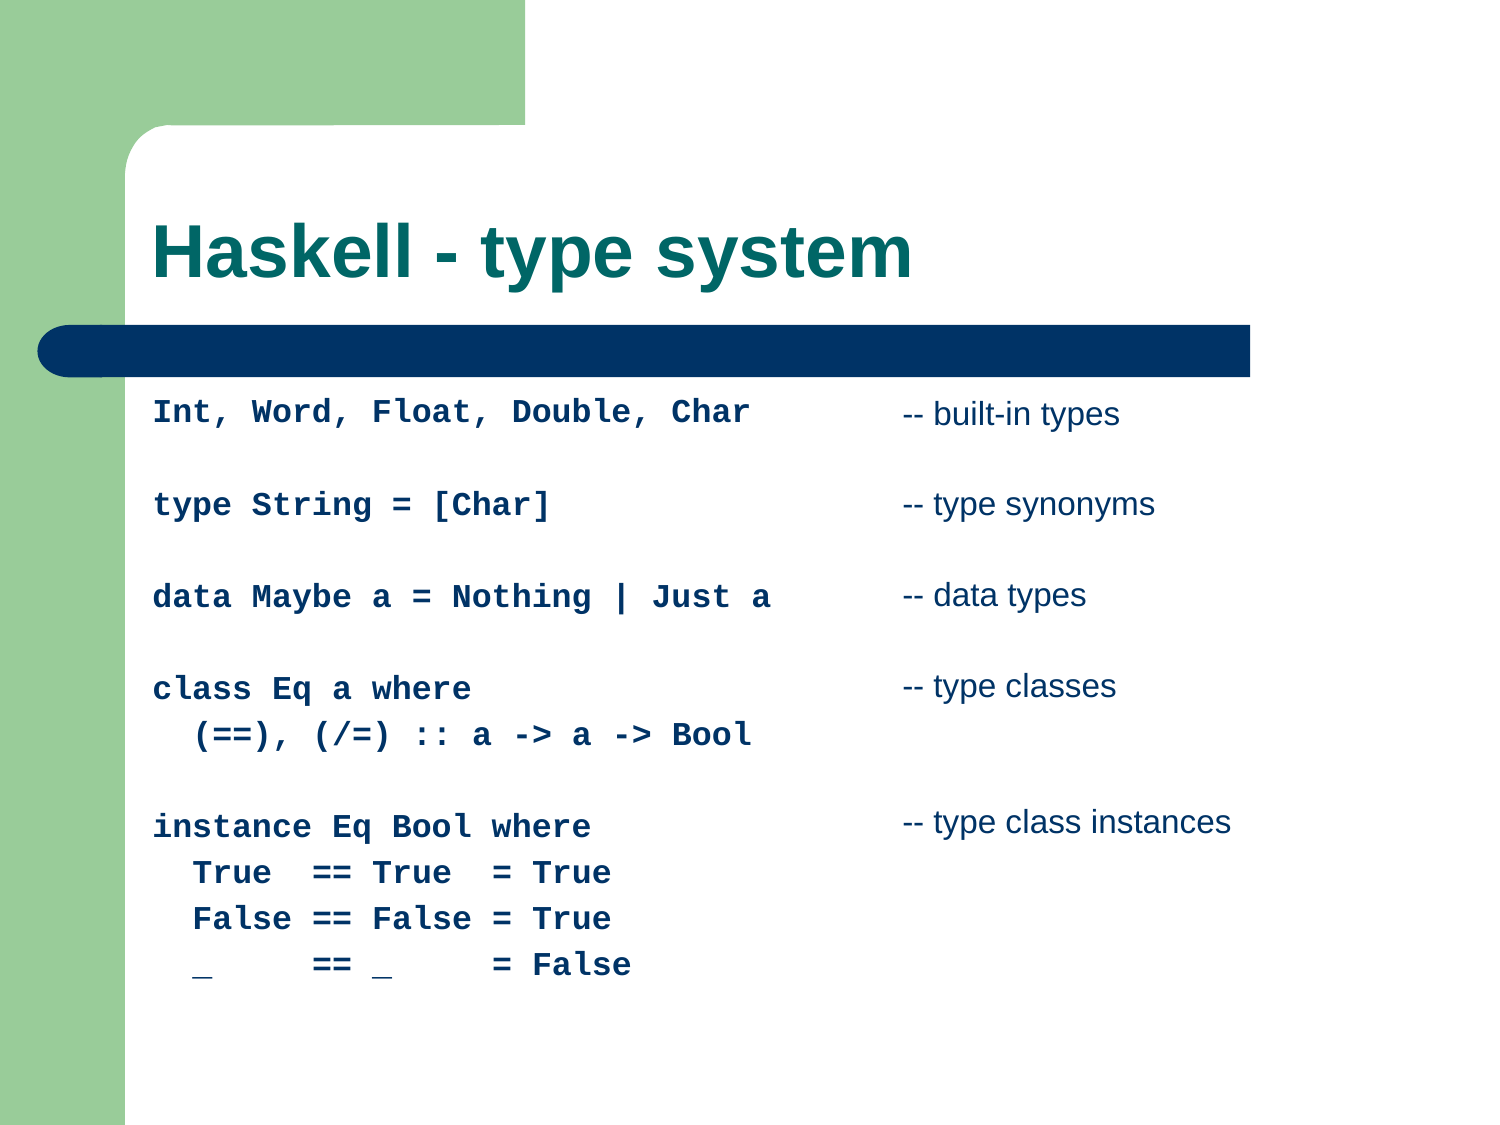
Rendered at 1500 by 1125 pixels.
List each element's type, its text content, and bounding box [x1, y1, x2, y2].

list -- built-in types -- type synonyms -- data types -- type classes -- type class instances [887, 387, 1400, 999]
list Int, Word, Float, Double, Char type String = [Char] data Maybe a = Nothing | Just a class Eq a where (==), (/=) :: a -> a -> Bool instance Eq Bool where True == True = True False == False = True _ == _ = False [137, 387, 913, 1088]
title Haskell - type system [136, 136, 1414, 301]
